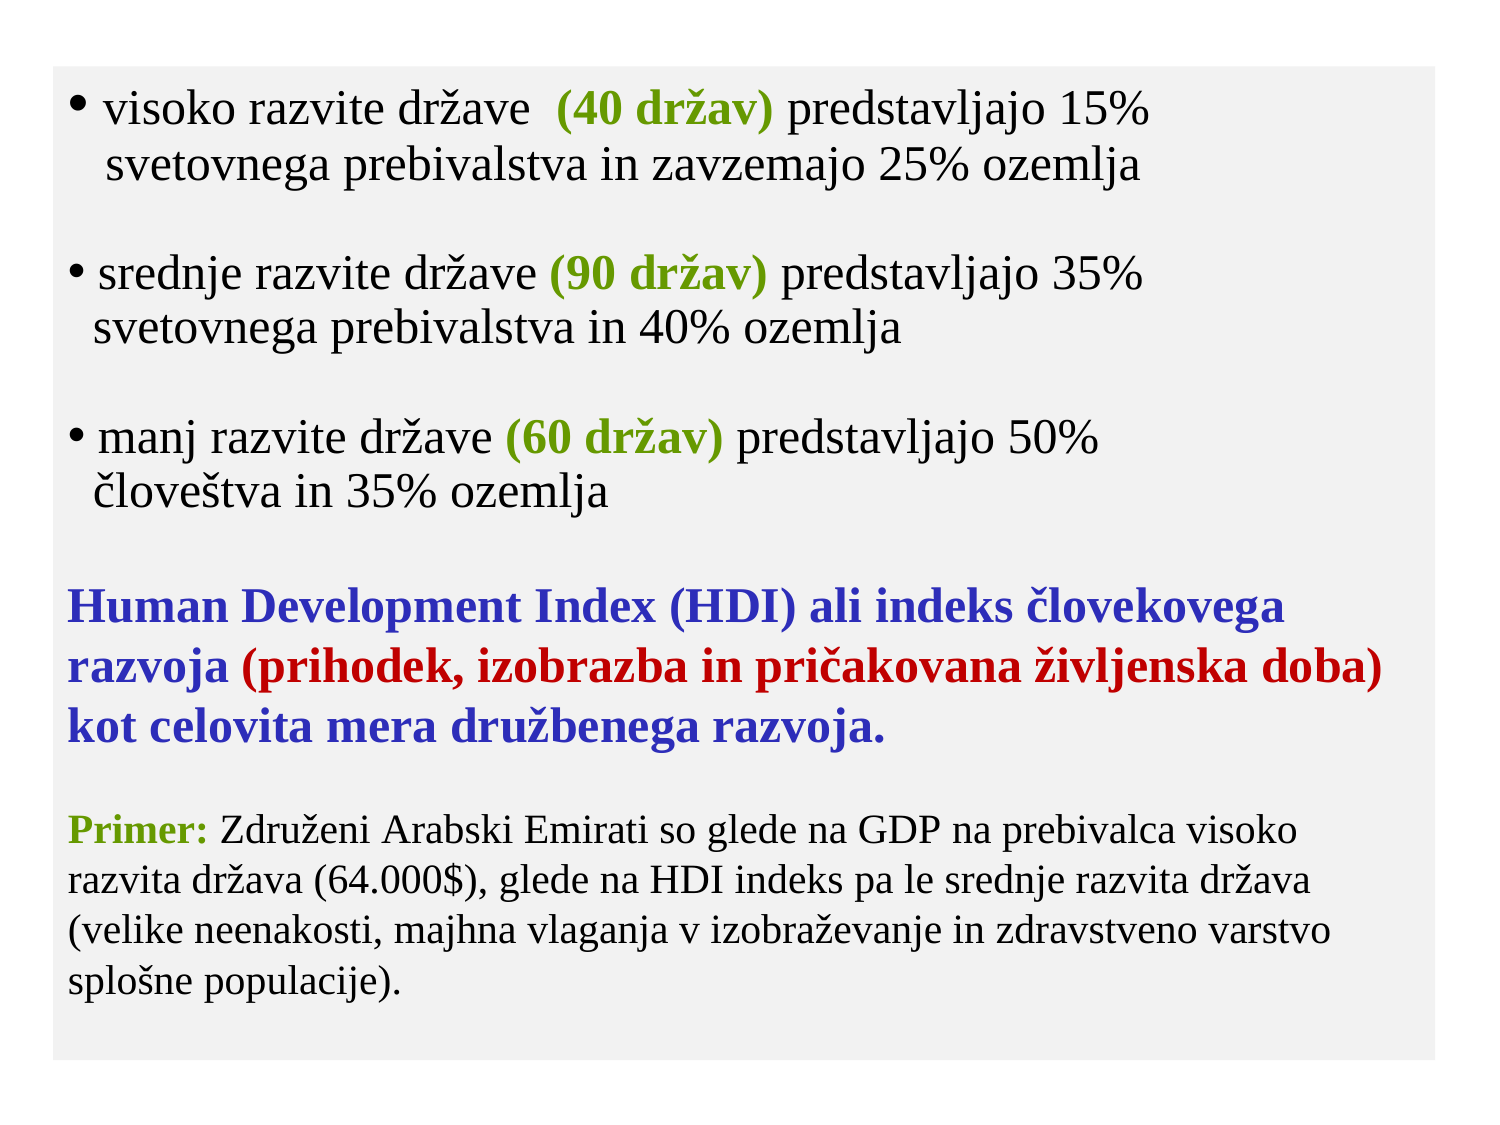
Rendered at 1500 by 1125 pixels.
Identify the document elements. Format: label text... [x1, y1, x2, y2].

text_box visoko razvite države (40 držav) predstavljajo 15% svetovnega prebivalstva in zavzemajo 25% ozemlja srednje razvite države (90 držav) predstavljajo 35% svetovnega prebivalstva in 40% ozemlja manj razvite države (60 držav) predstavljajo 50% človeštva in 35% ozemlja Human Development Index (HDI) ali indeks človekovega razvoja (prihodek, izobrazba in pričakovana življenska doba) kot celovita mera družbenega razvoja. Primer: Združeni Arabski Emirati so glede na GDP na prebivalca visoko razvita država (64.000$), glede na HDI indeks pa le srednje razvita država (velike neenakosti, majhna vlaganja v izobraževanje in zdravstveno varstvo splošne populacije). [53, 66, 1436, 1061]
